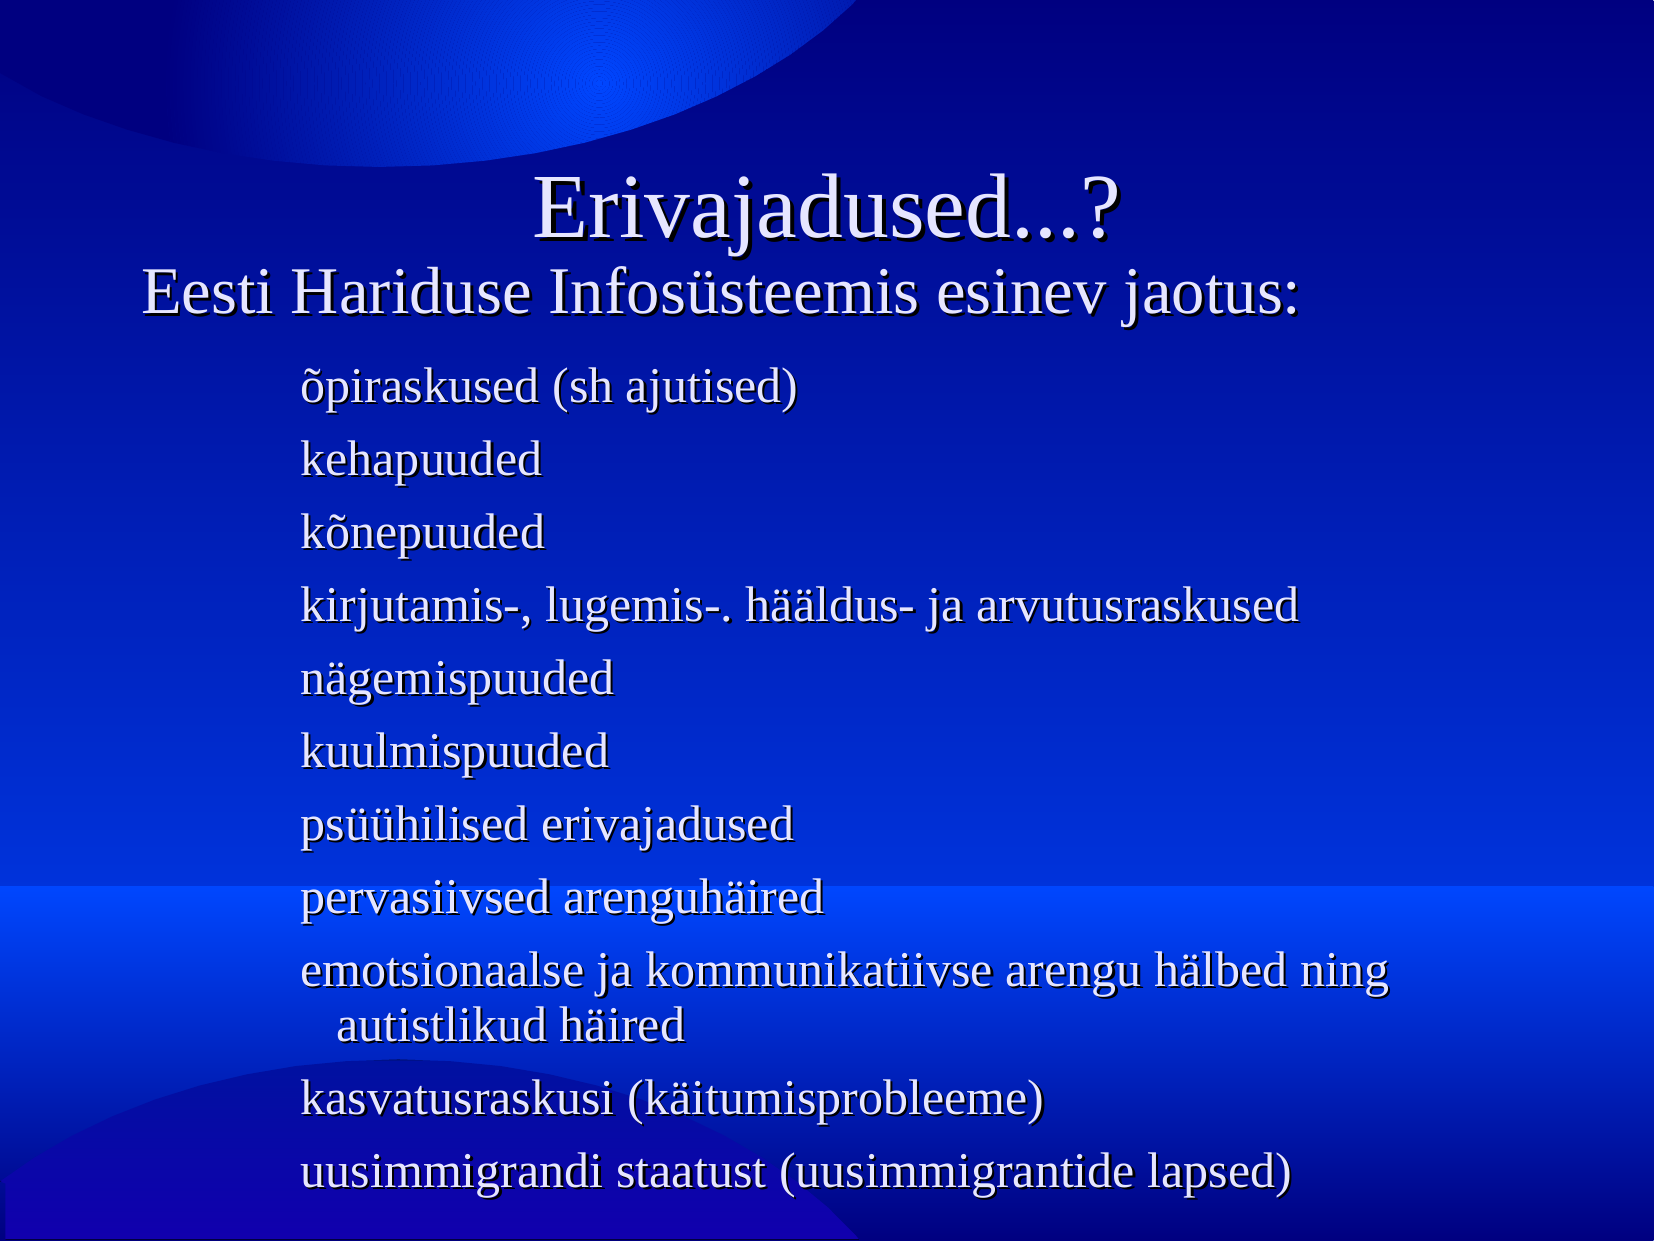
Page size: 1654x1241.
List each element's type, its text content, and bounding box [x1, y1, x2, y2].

list Eesti Hariduse Infosüsteemis esinev jaotus: õpiraskused (sh ajutised) kehapuuded kõnepuuded kirjutamis-, lugemis-. hääldus- ja arvutusraskused nägemispuuded kuulmispuuded psüühilised erivajadused pervasiivsed arenguhäired emotsionaalse ja kommunikatiivse arengu hälbed ning autistlikud häired kasvatusraskusi (käitumisprobleeme) uusimmigrandi staatust (uusimmigrantide lapsed) [123, 254, 1536, 1199]
title Erivajadused...? [121, 102, 1534, 311]
